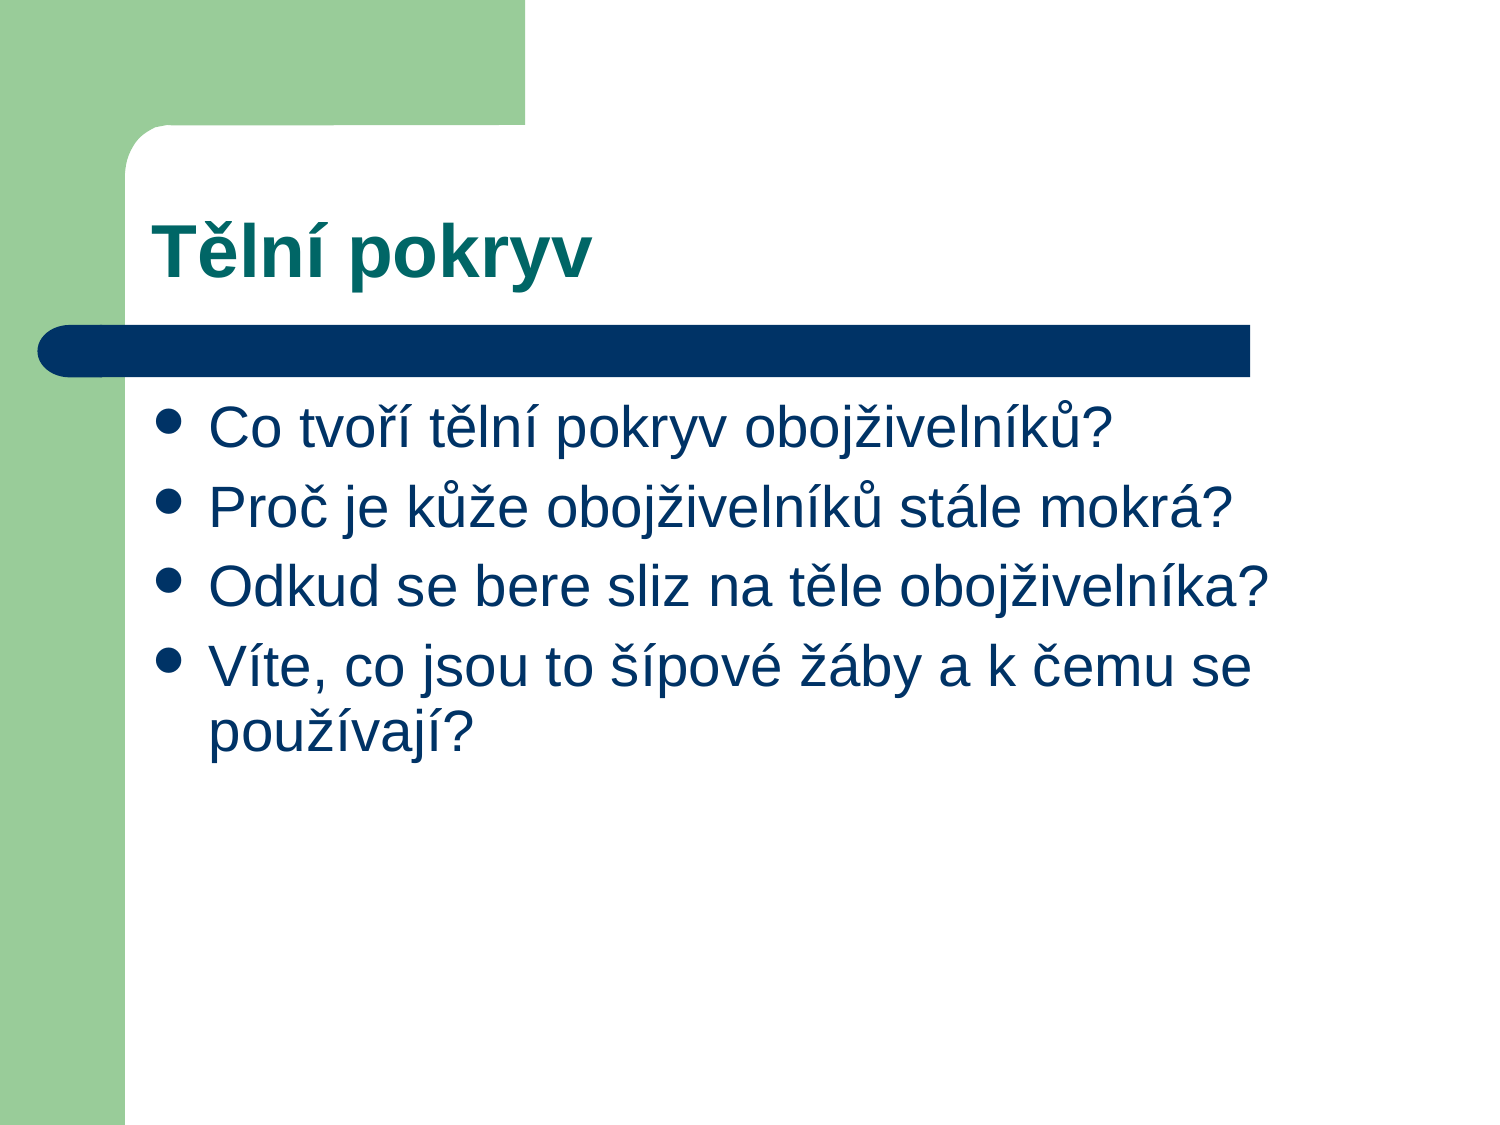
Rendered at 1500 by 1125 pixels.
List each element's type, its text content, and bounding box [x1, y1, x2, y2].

list Co tvoří tělní pokryv obojživelníků? Proč je kůže obojživelníků stále mokrá? Odkud se bere sliz na těle obojživelníka? Víte, co jsou to šípové žáby a k čemu se používají? [137, 387, 1400, 999]
title Tělní pokryv [136, 136, 1414, 301]
